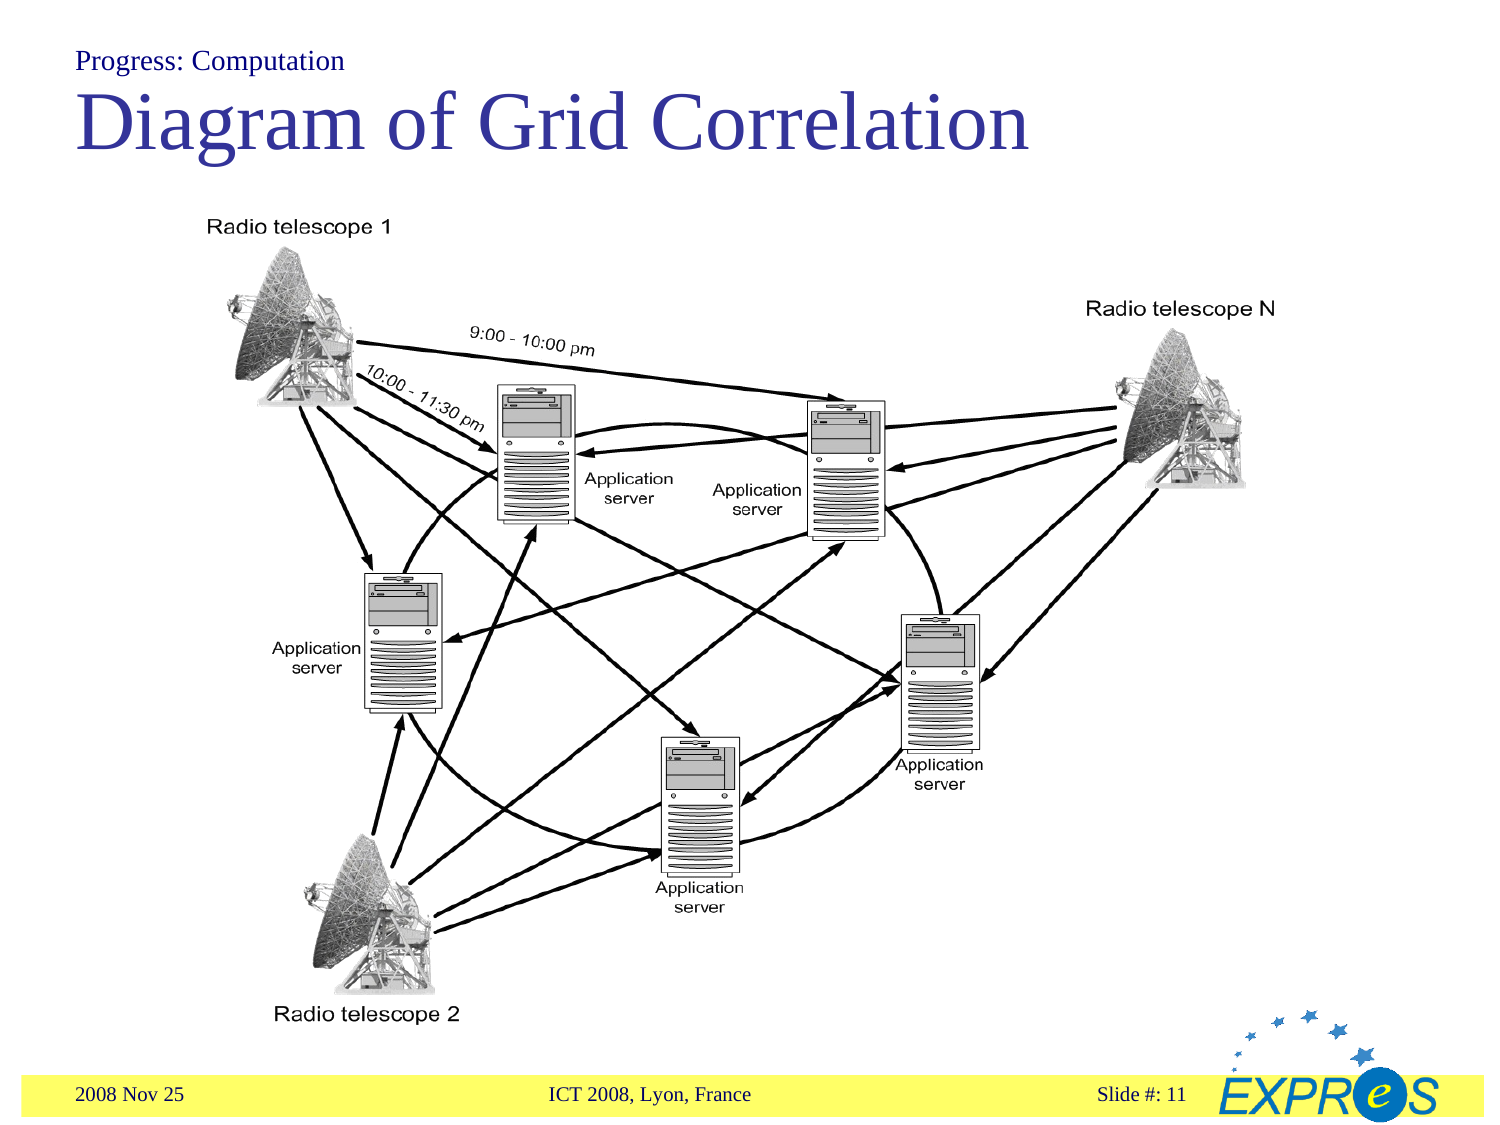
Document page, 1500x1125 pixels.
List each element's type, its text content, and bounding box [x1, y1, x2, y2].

title Diagram of Grid Correlation [75, 85, 1426, 172]
text_box Progress: Computation [75, 37, 1426, 85]
picture [21, 201, 1500, 1125]
